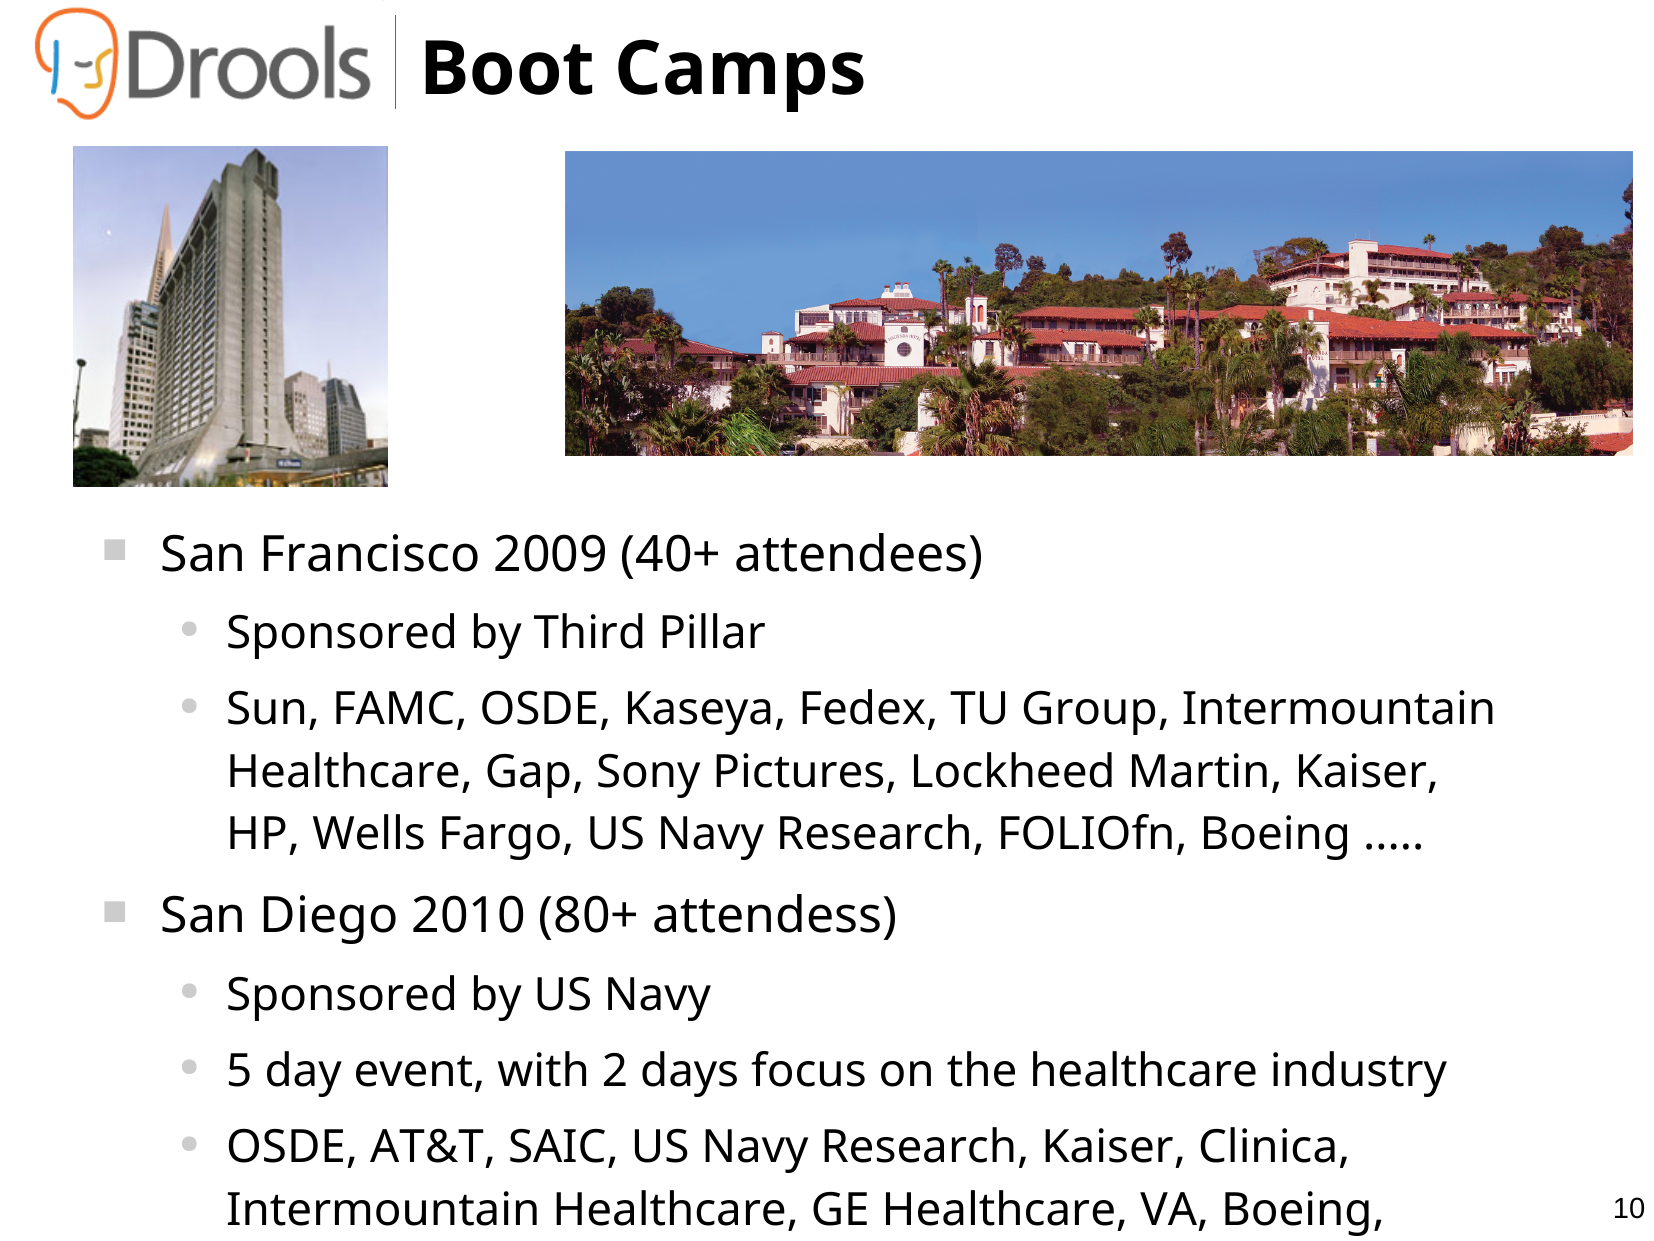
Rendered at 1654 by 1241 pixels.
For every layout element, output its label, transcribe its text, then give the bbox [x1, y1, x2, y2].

picture [73, 146, 388, 487]
list San Francisco 2009 (40+ attendees) Sponsored by Third Pillar Sun, FAMC, OSDE, Kaseya, Fedex, TU Group, Intermountain Healthcare, Gap, Sony Pictures, Lockheed Martin, Kaiser, HP, Wells Fargo, US Navy Research, FOLIOfn, Boeing ..... San Diego 2010 (80+ attendess) Sponsored by US Navy 5 day event, with 2 days focus on the healthcare industry OSDE, AT&T, SAIC, US Navy Research, Kaiser, Clinica, Intermountain Healthcare, GE Healthcare, VA, Boeing, Nationwide .... [104, 517, 1517, 1207]
title Boot Camps [419, 5, 1630, 125]
picture [565, 151, 1633, 456]
picture [29, 0, 384, 126]
